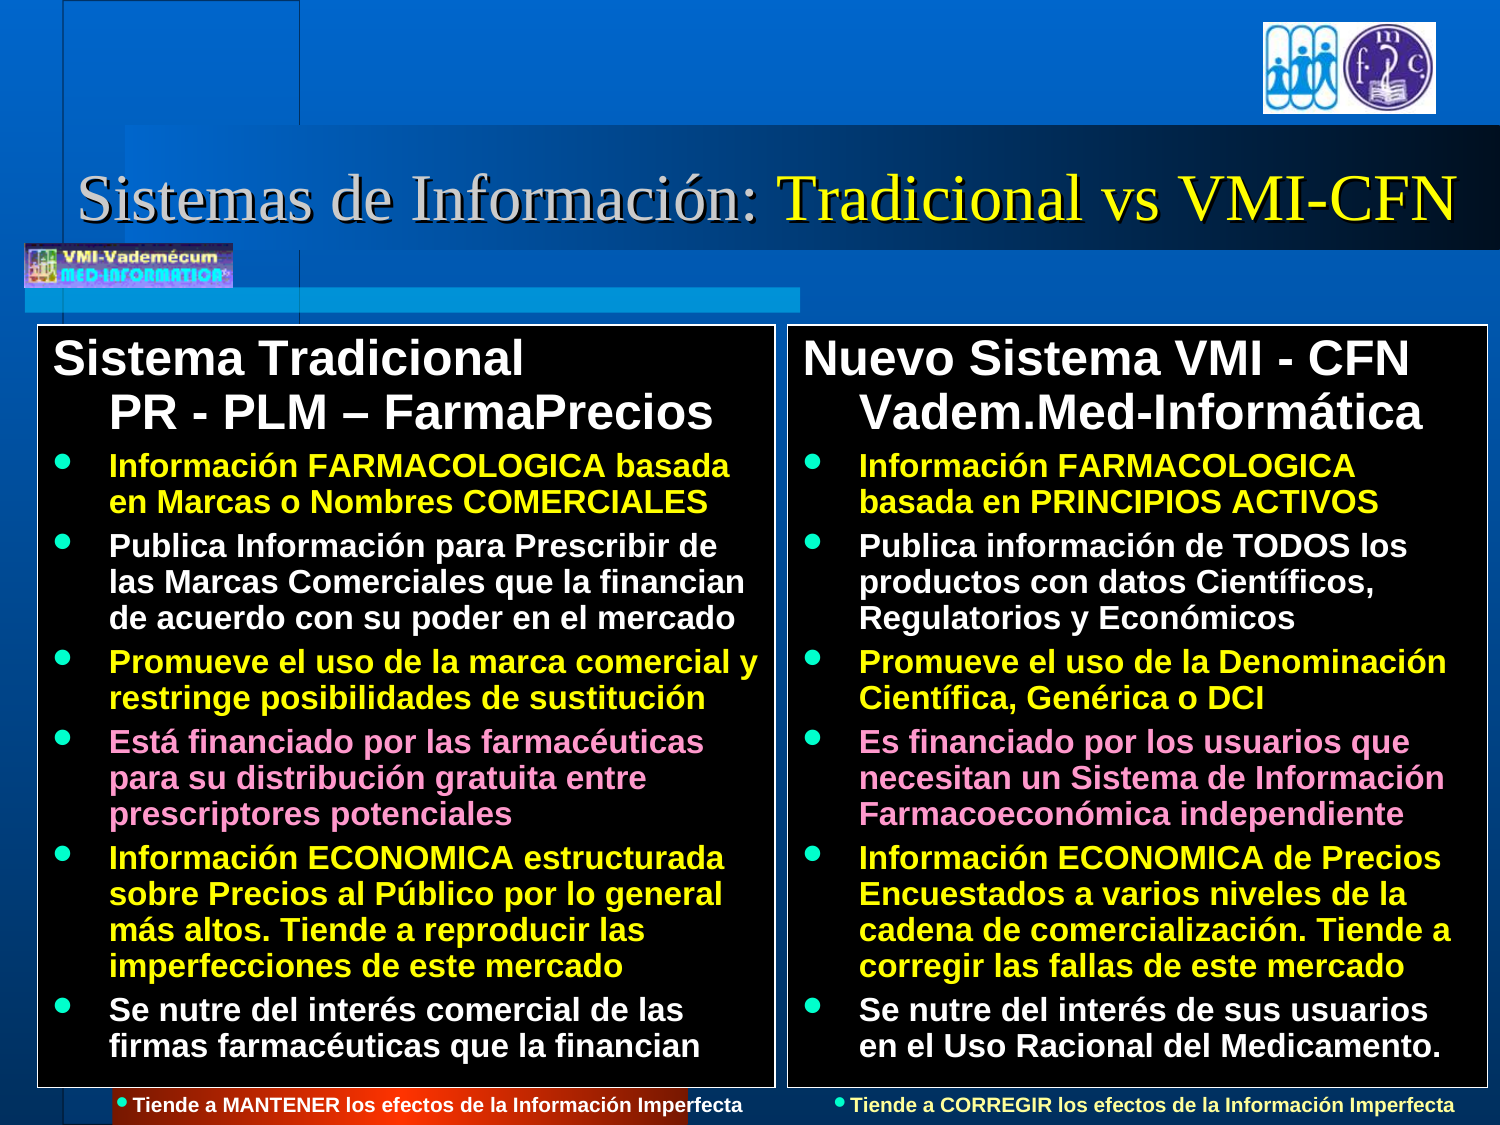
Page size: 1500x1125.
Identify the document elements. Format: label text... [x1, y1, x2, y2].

text_box Sistema Tradicional PR - PLM – FarmaPrecios Información FARMACOLOGICA basada en Marcas o Nombres COMERCIALES Publica Información para Prescribir de las Marcas Comerciales que la financian de acuerdo con su poder en el mercado Promueve el uso de la marca comercial y restringe posibilidades de sustitución Está financiado por las farmacéuticas para su distribución gratuita entre prescriptores potenciales Información ECONOMICA estructurada sobre Precios al Público por lo general más altos. Tiende a reproducir las imperfecciones de este mercado Se nutre del interés comercial de las firmas farmacéuticas que la financian [37, 324, 775, 1088]
chart [24, 243, 233, 288]
text_box Sistemas de Información: Tradicional vs VMI-CFN [53, 99, 1475, 288]
text_box Nuevo Sistema VMI - CFN Vadem.Med-Informática Información FARMACOLOGICA basada en PRINCIPIOS ACTIVOS Publica información de TODOS los productos con datos Científicos, Regulatorios y Económicos Promueve el uso de la Denominación Científica, Genérica o DCI Es financiado por los usuarios que necesitan un Sistema de Información Farmacoeconómica independiente Información ECONOMICA de Precios Encuestados a varios niveles de la cadena de comercialización. Tiende a corregir las fallas de este mercado Se nutre del interés de sus usuarios en el Uso Racional del Medicamento. [787, 324, 1488, 1088]
text_box Tiende a MANTENER los efectos de la Información Imperfecta [101, 1084, 764, 1125]
picture [1263, 22, 1436, 114]
text_box Tiende a CORREGIR los efectos de la Información Imperfecta [818, 1084, 1476, 1125]
